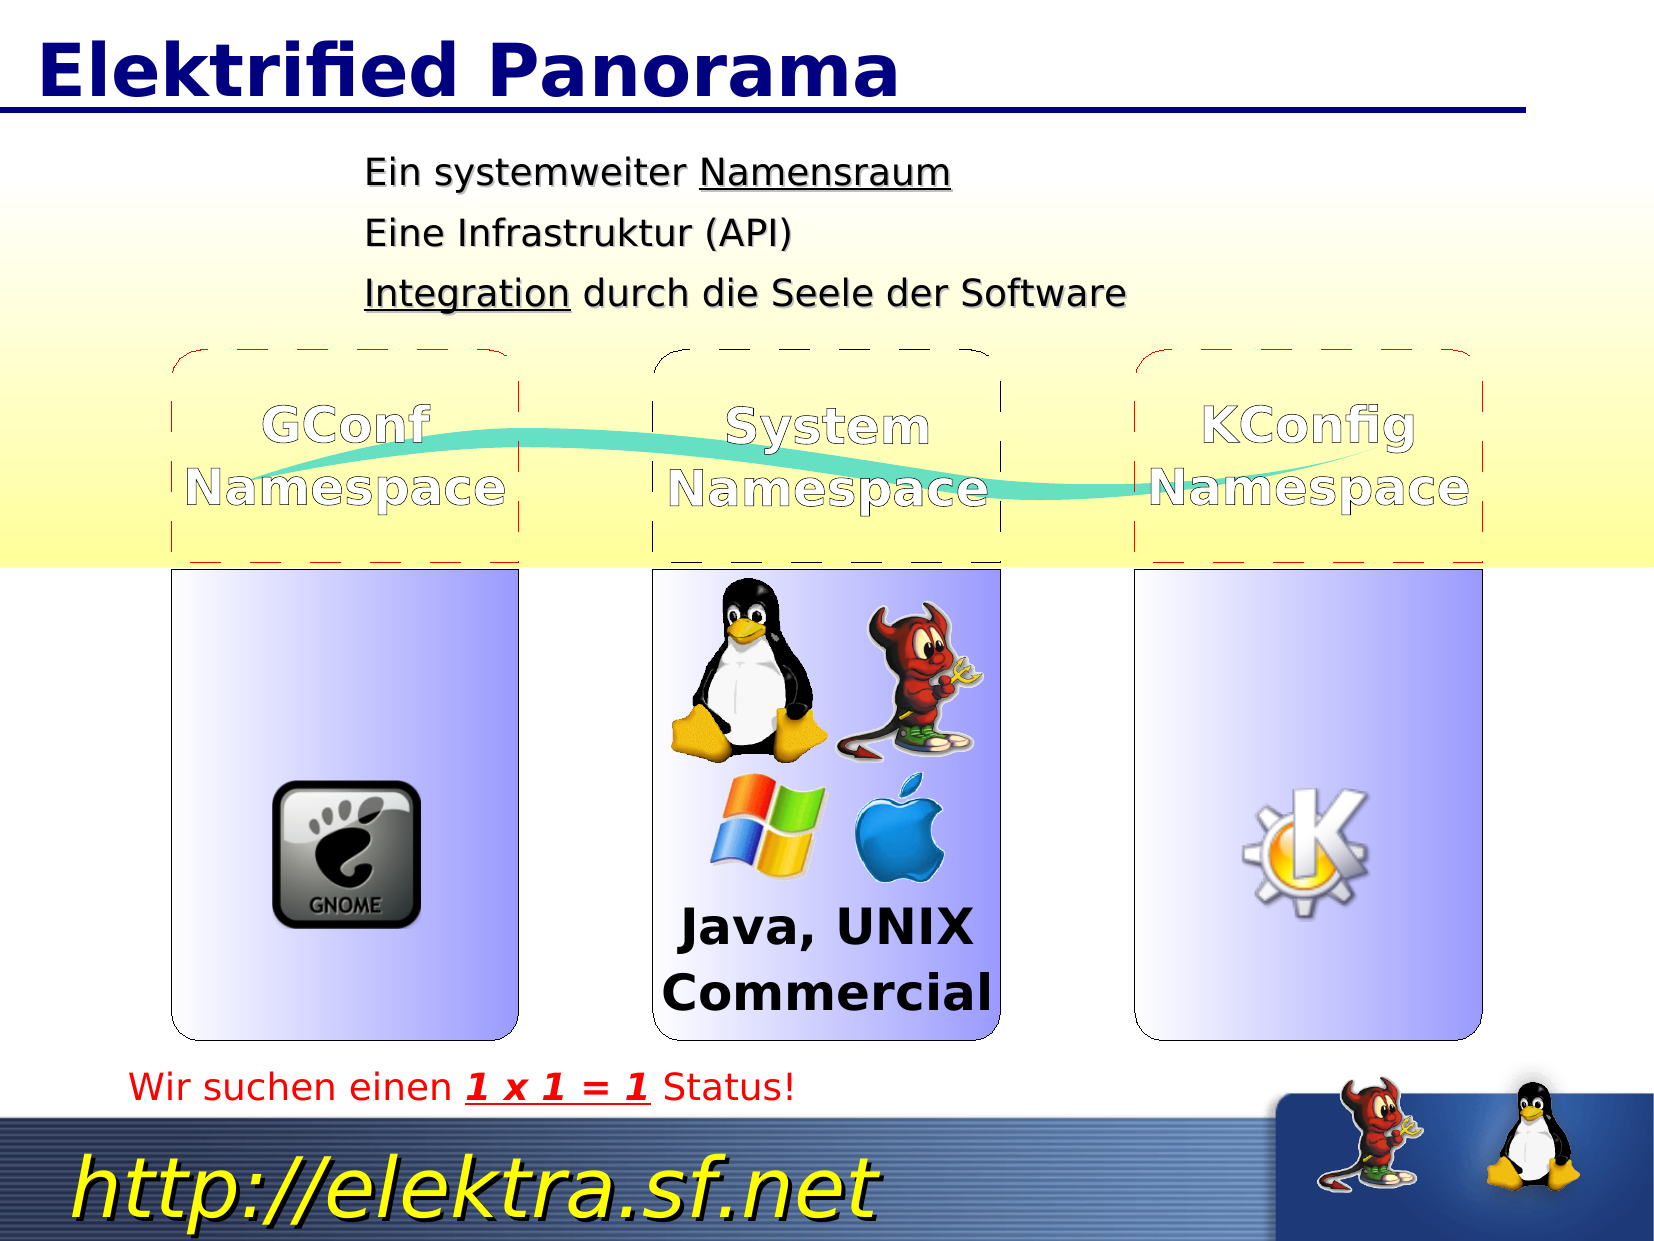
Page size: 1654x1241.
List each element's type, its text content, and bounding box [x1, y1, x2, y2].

picture [854, 771, 945, 883]
picture [1241, 788, 1376, 922]
text_box Java, UNIX [680, 893, 975, 954]
text_box Wir suchen einen 1 x 1 = 1 Status! [127, 1062, 834, 1107]
text_box GConf Namespace [182, 362, 508, 546]
text_box [652, 569, 1001, 1041]
picture [671, 578, 828, 763]
text_box Elektrified Panorama [22, 14, 1611, 126]
list Ein systemweiter Namensraum Eine Infrastruktur (API) Integration durch die Seele der Software [349, 140, 1439, 367]
text_box System Namespace [661, 393, 994, 517]
picture [835, 600, 984, 763]
text_box [0, 181, 1654, 567]
text_box [1134, 569, 1483, 1041]
picture [710, 773, 829, 881]
text_box [171, 569, 519, 1041]
picture [0, 1061, 1654, 1241]
text_box Commercial [661, 961, 994, 1021]
text_box KConfig Namespace [1142, 392, 1475, 516]
picture [272, 780, 421, 930]
